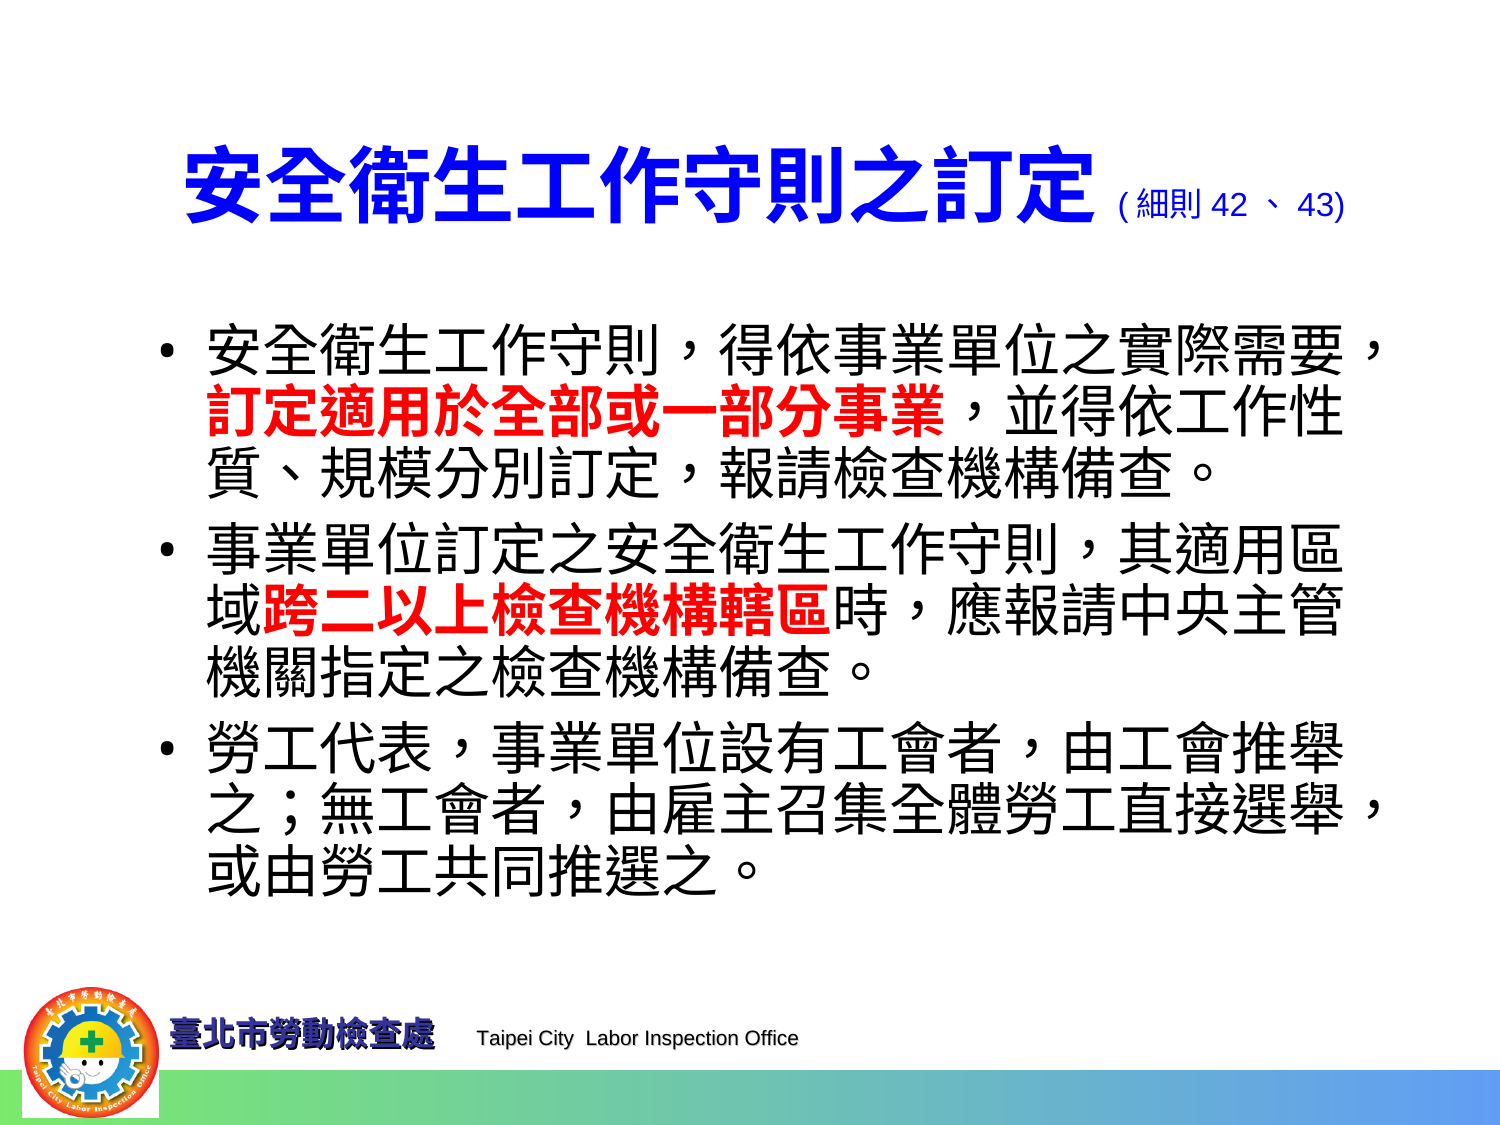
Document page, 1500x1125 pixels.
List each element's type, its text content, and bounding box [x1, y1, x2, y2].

title 安全衛生工作守則之訂定(細則42、43) [88, 125, 1439, 268]
list 安全衛生工作守則，得依事業單位之實際需要，訂定適用於全部或一部分事業，並得依工作性質、規模分別訂定，報請檢查機構備查。 事業單位訂定之安全衛生工作守則，其適用區域跨二以上檢查機構轄區時，應報請中央主管機關指定之檢查機構備查。 勞工代表，事業單位設有工會者，由工會推舉之；無工會者，由雇主召集全體勞工直接選舉，或由勞工共同推選之。 [135, 314, 1398, 918]
picture [22, 987, 159, 1118]
